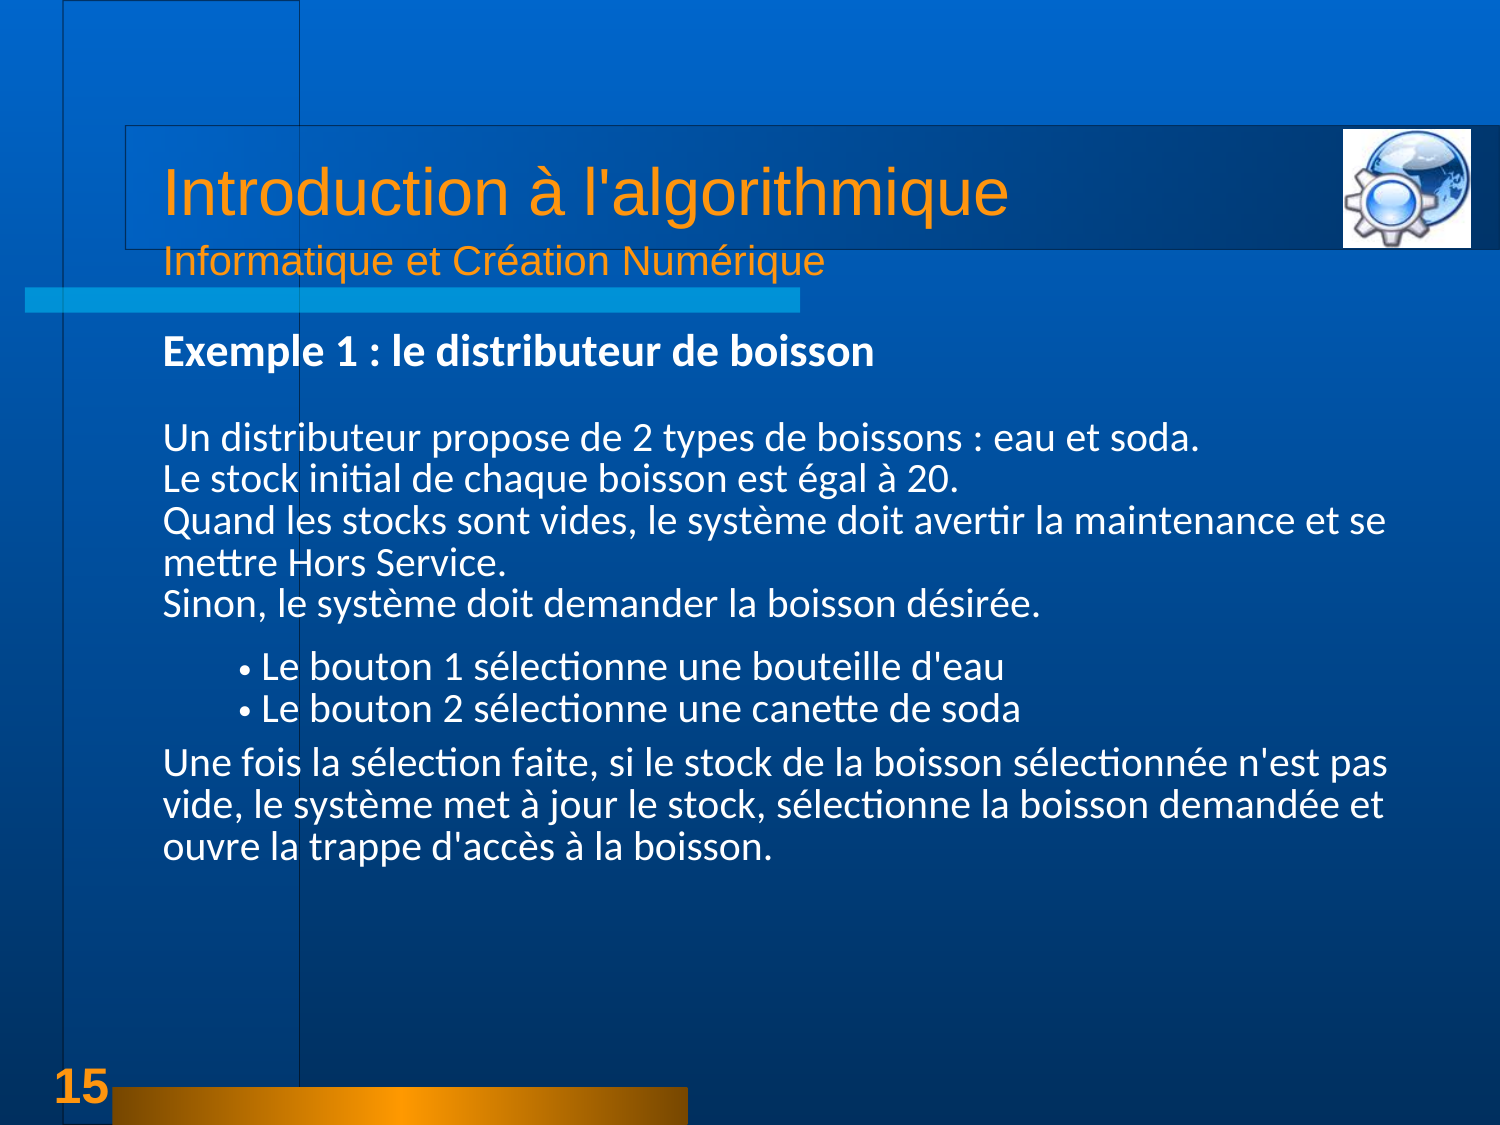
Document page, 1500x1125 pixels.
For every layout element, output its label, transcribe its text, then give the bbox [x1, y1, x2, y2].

picture [1343, 129, 1471, 248]
text_box Exemple 1 : le distributeur de boisson Un distributeur propose de 2 types de boissons : eau et soda. Le stock initial de chaque boisson est égal à 20. Quand les stocks sont vides, le système doit avertir la maintenance et se mettre Hors Service. Sinon, le système doit demander la boisson désirée. Le bouton 1 sélectionne une bouteille d'eau Le bouton 2 sélectionne une canette de soda Une fois la sélection faite, si le stock de la boisson sélectionnée n'est pas vide, le système met à jour le stock, sélectionne la boisson demandée et ouvre la trappe d'accès à la boisson. [147, 324, 1418, 998]
